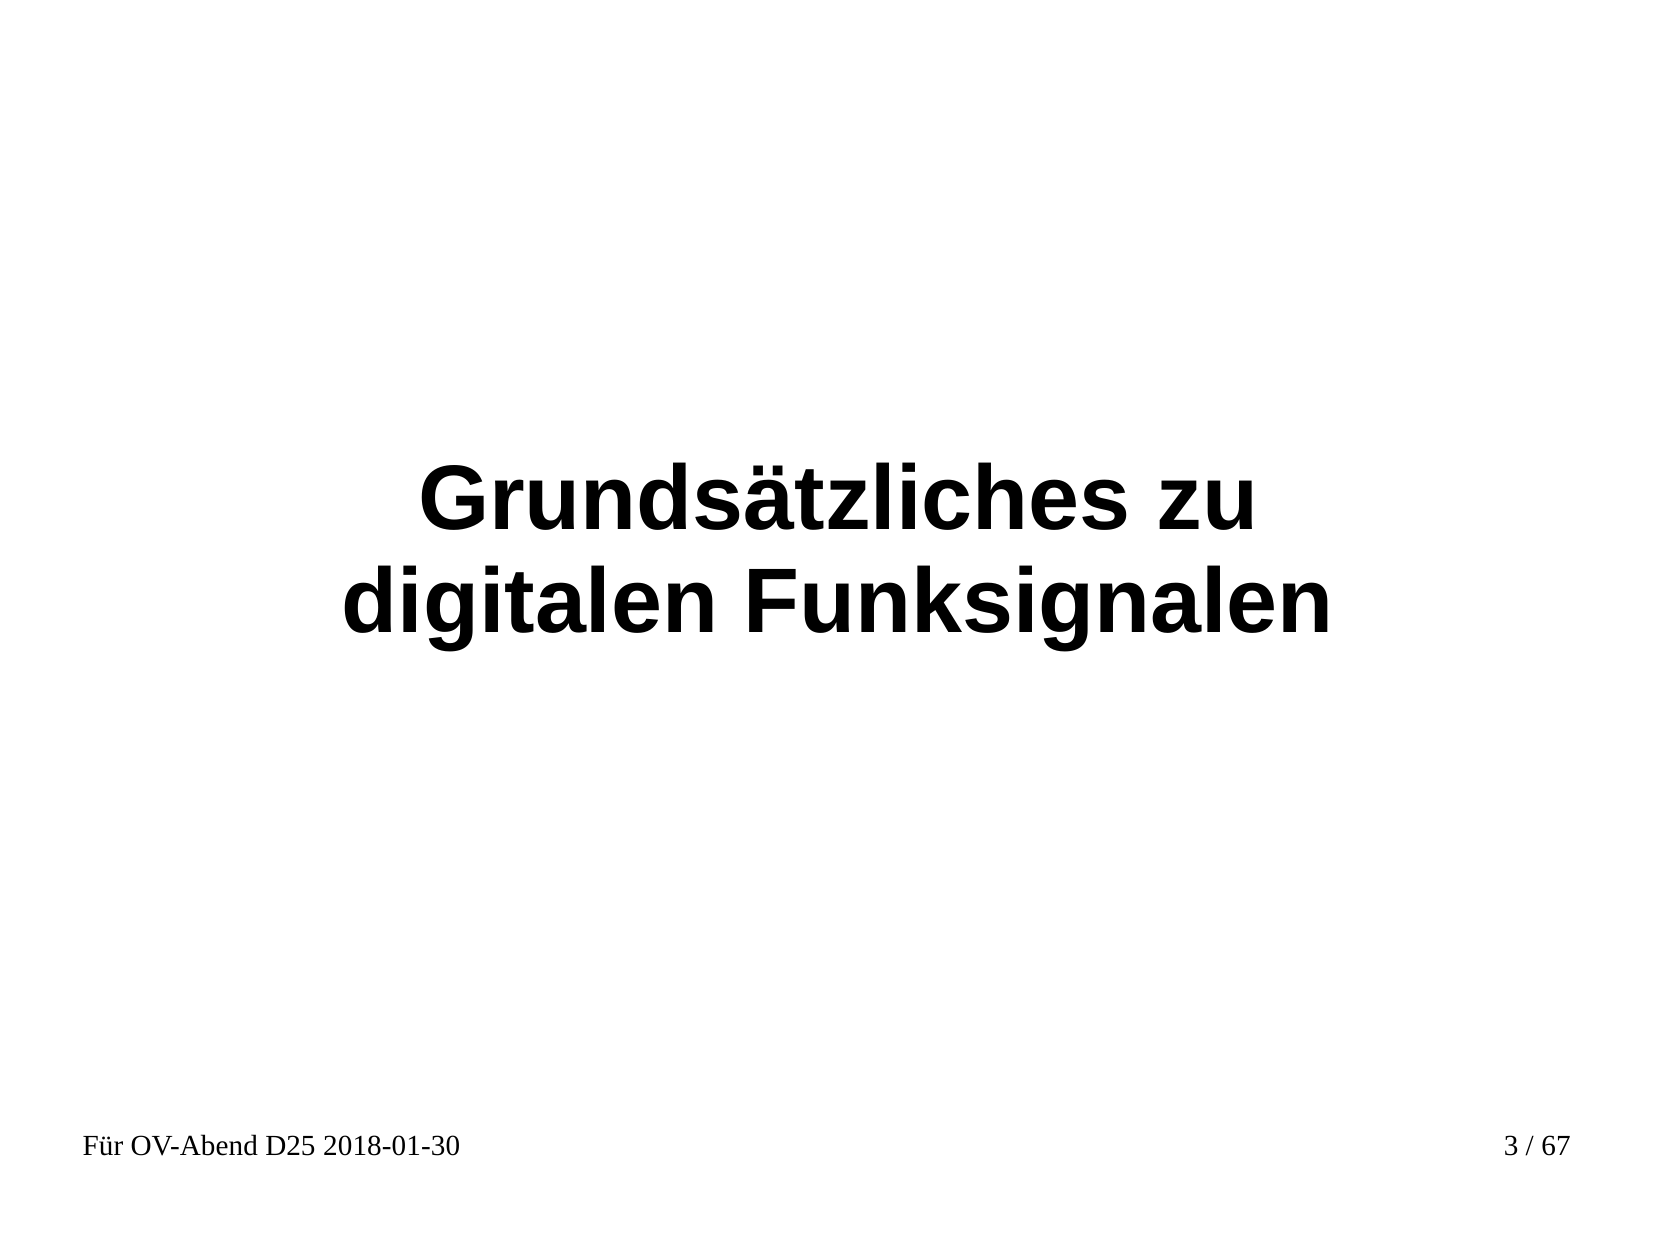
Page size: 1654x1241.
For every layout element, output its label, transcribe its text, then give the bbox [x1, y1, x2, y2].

title Grundsätzliches zu digitalen Funksignalen [94, 307, 1583, 792]
